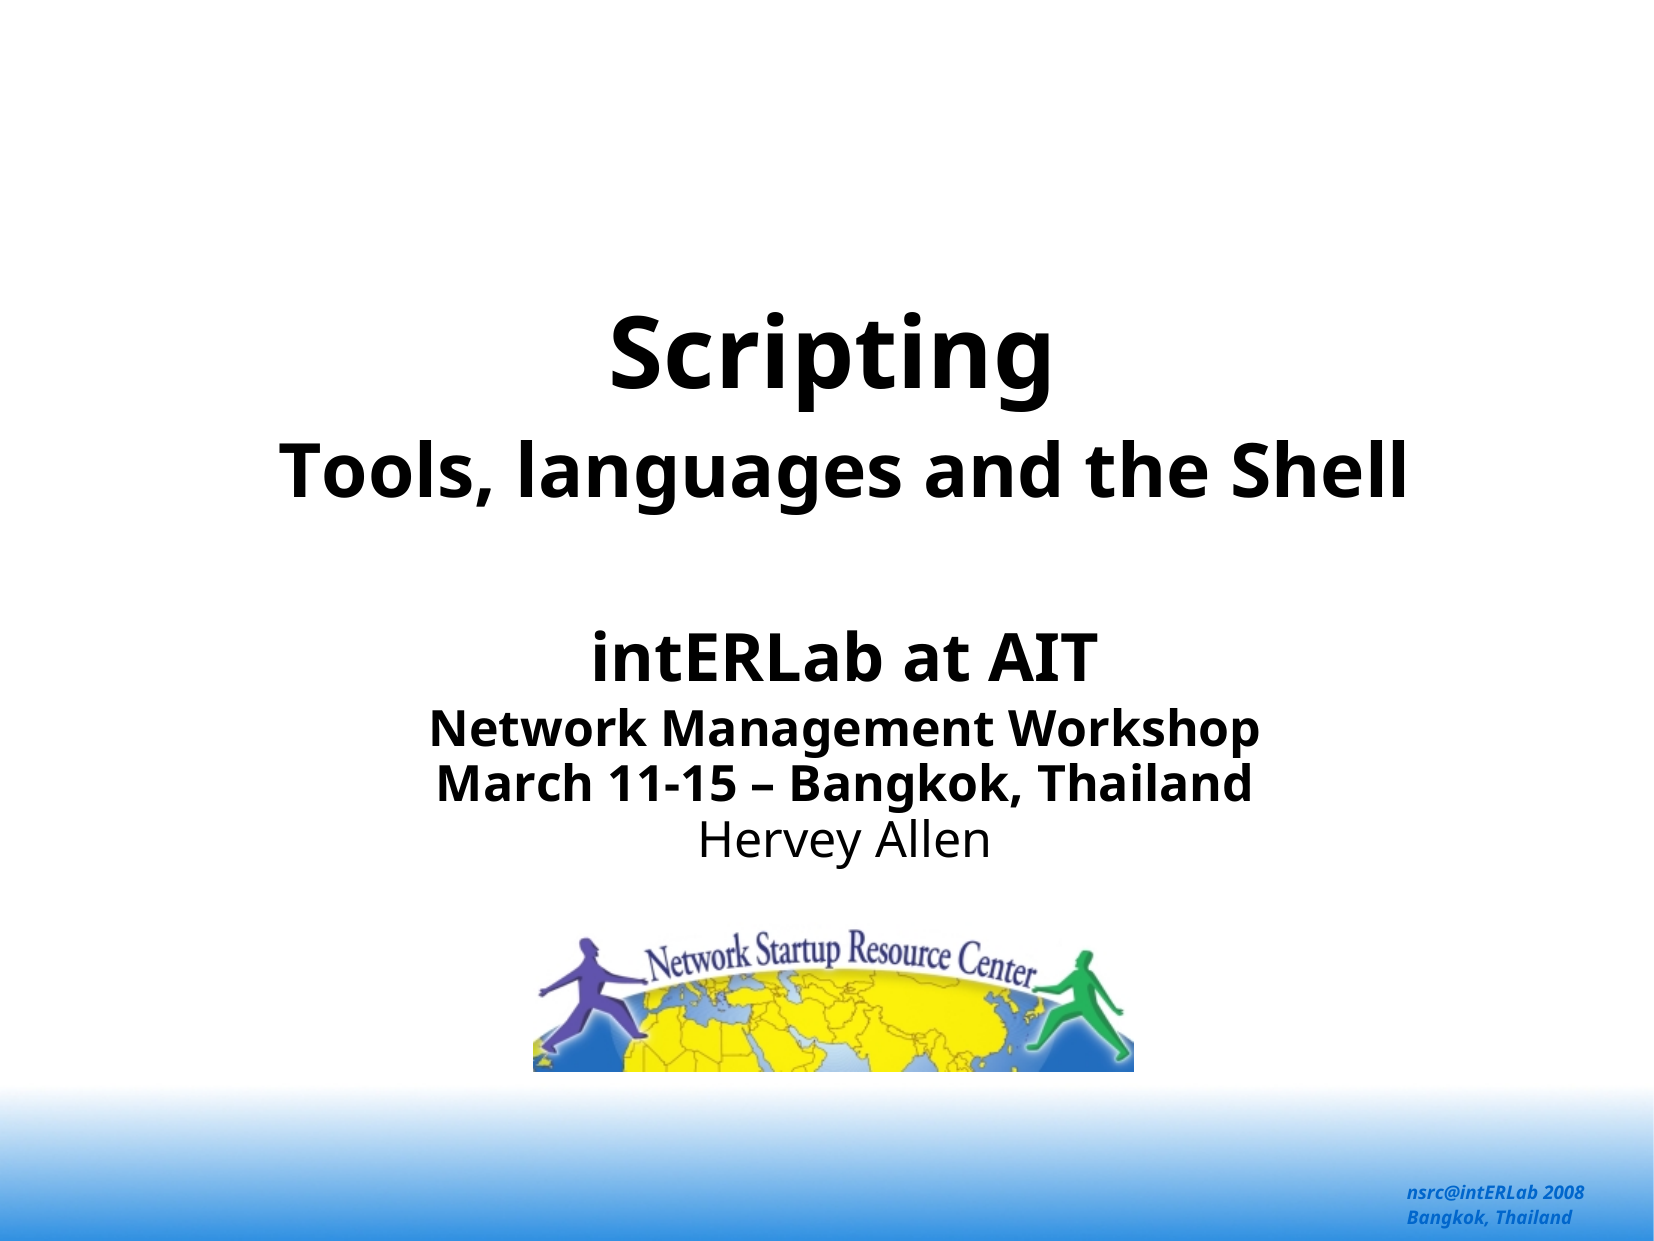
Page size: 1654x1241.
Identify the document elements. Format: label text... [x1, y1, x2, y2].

picture [0, 1083, 1654, 1241]
picture [533, 922, 1134, 1072]
subtitle Scripting Tools, languages and the Shell intERLab at AIT Network Management Workshop March 11-15 – Bangkok, Thailand Hervey Allen [121, 95, 1534, 1166]
